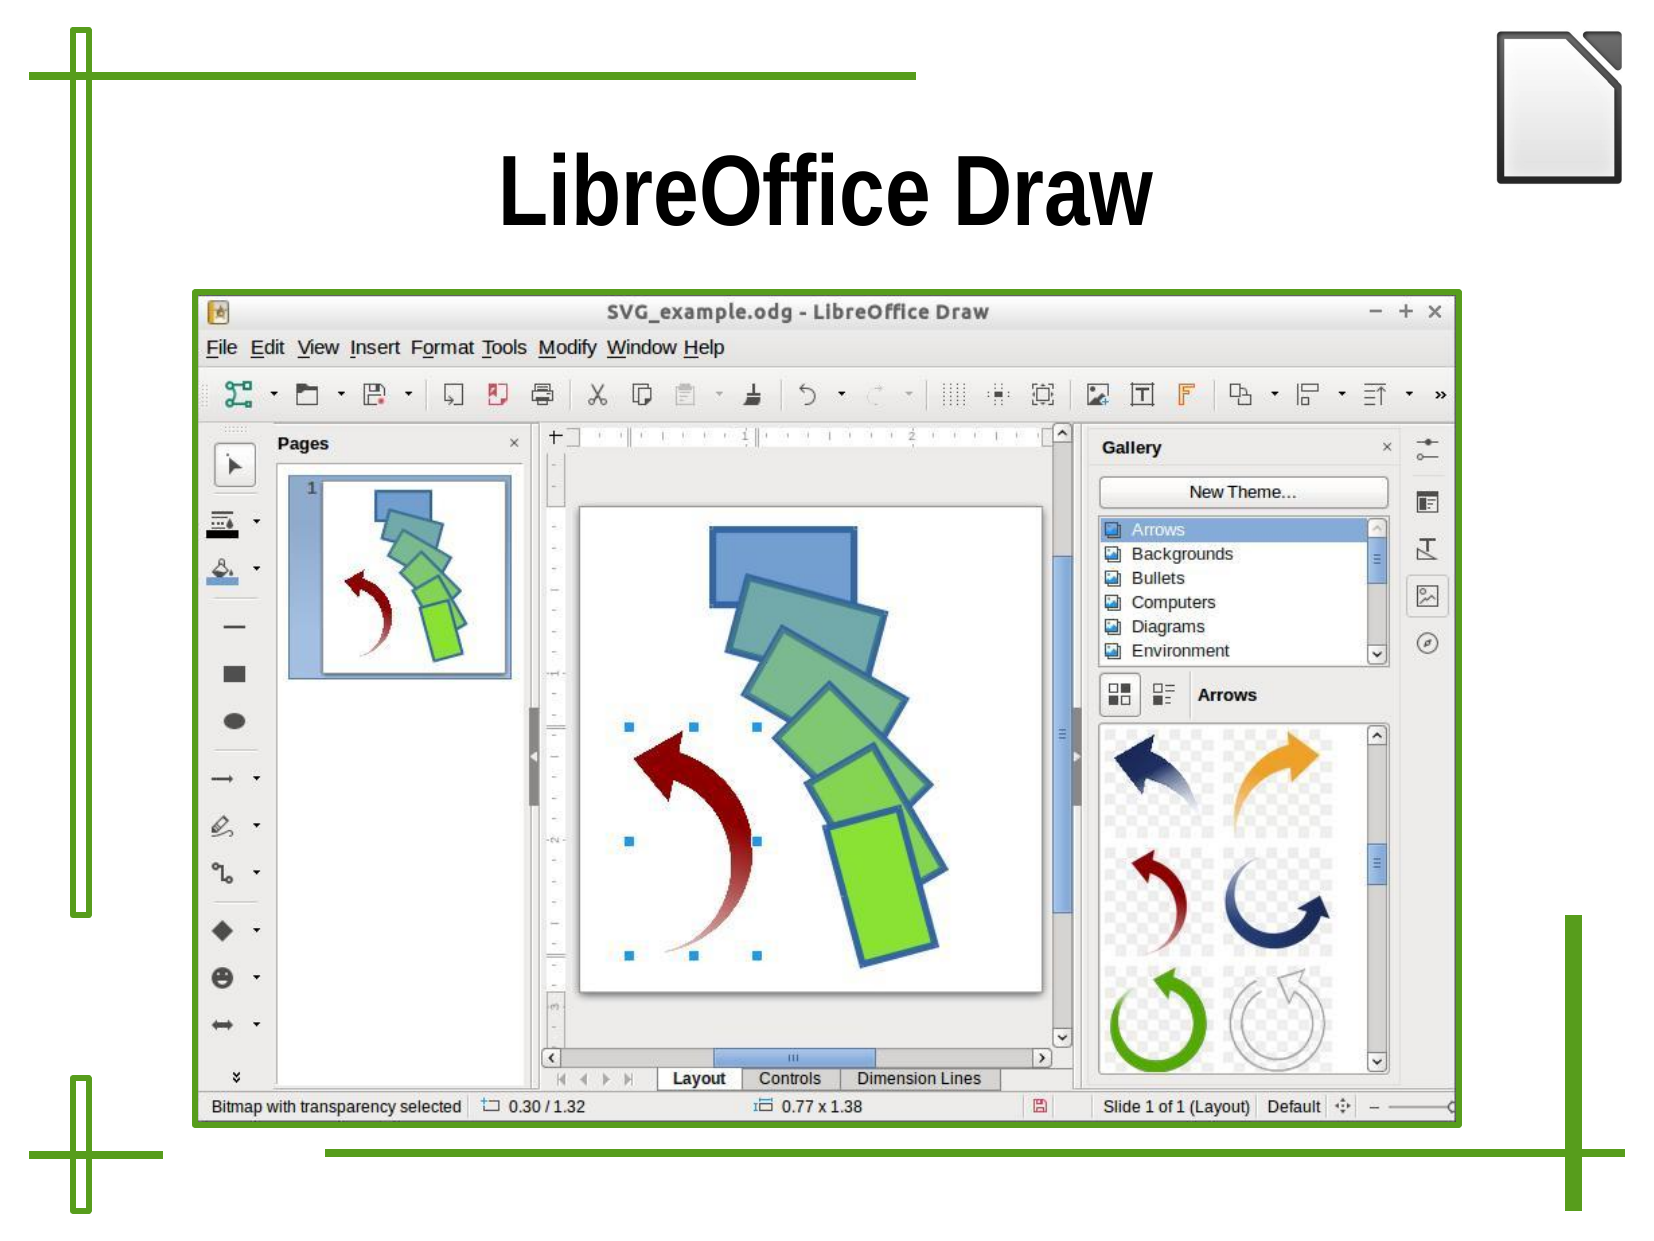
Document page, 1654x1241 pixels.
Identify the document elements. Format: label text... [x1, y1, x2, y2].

picture [197, 295, 1456, 1123]
title LibreOffice Draw [118, 118, 1536, 260]
picture [1494, 29, 1624, 186]
